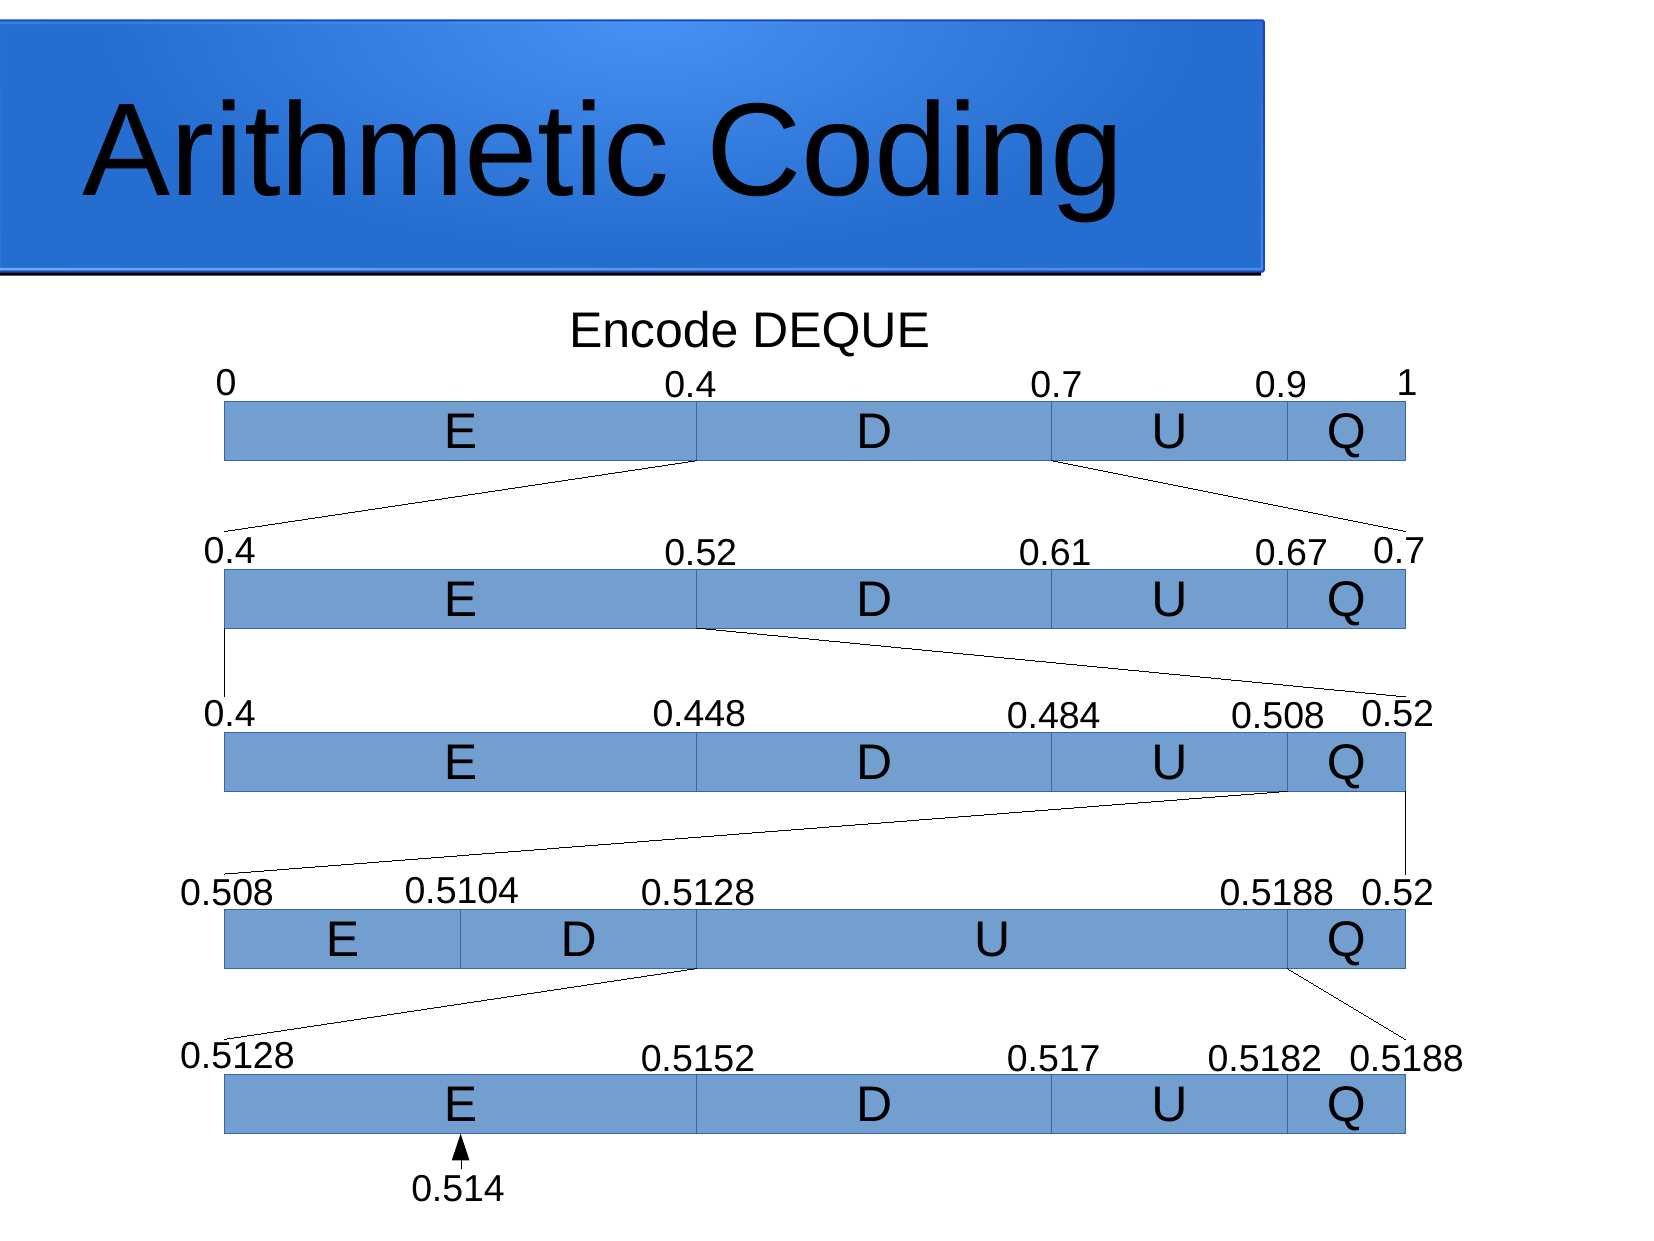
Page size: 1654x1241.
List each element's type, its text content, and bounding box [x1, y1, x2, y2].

text_box E [224, 732, 696, 792]
text_box 0.4 [188, 521, 272, 579]
text_box 0.5188 [1204, 864, 1346, 922]
text_box 0.5128 [165, 1027, 319, 1085]
text_box D [460, 909, 696, 969]
text_box 0.5128 [625, 864, 780, 922]
text_box Q [1333, 748, 1358, 776]
text_box Q [1287, 401, 1406, 461]
text_box Q [1333, 1090, 1358, 1118]
text_box 0.4 [649, 367, 733, 414]
text_box 0.9 [1240, 356, 1323, 414]
text_box 0.7 [1015, 356, 1099, 414]
text_box U [1051, 732, 1287, 792]
text_box U [1051, 401, 1287, 461]
text_box U [1051, 569, 1287, 629]
text_box U [1051, 1074, 1287, 1134]
text_box Q [1287, 1087, 1406, 1134]
text_box 0 [200, 354, 249, 412]
text_box U [696, 909, 1287, 969]
text_box 0.5182 [1192, 1029, 1334, 1087]
text_box Q [1287, 742, 1406, 792]
text_box 0.448 [637, 685, 768, 742]
text_box D [696, 1074, 1051, 1134]
text_box D [696, 401, 1051, 461]
text_box 0.7 [1358, 521, 1441, 579]
text_box 0.52 [1346, 864, 1453, 922]
text_box 0.5104 [389, 862, 544, 920]
text_box 0.4 [188, 685, 272, 742]
text_box 0.52 [1346, 685, 1453, 742]
text_box D [696, 569, 1051, 629]
text_box Q [1287, 569, 1406, 629]
text_box E [224, 569, 696, 629]
text_box 0.508 [1216, 687, 1347, 745]
text_box 0.5152 [625, 1029, 780, 1087]
text_box 1 [1381, 354, 1430, 412]
text_box 0.517 [992, 1029, 1123, 1087]
text_box 0.508 [165, 864, 296, 922]
text_box Q [1333, 585, 1358, 613]
text_box 0.52 [649, 524, 756, 581]
text_box E [224, 401, 696, 461]
text_box Q [1287, 922, 1406, 969]
text_box 0.514 [396, 1159, 520, 1217]
text_box 0.61 [1003, 524, 1111, 581]
text_box Q [1333, 925, 1358, 953]
text_box 0.67 [1240, 524, 1347, 581]
text_box 0.484 [992, 687, 1123, 745]
text_box Encode DEQUE [554, 295, 945, 367]
text_box E [224, 909, 460, 969]
text_box 0.5188 [1334, 1029, 1489, 1087]
text_box E [224, 1074, 696, 1134]
title Arithmetic Coding [82, 47, 1235, 252]
text_box D [696, 732, 1051, 792]
